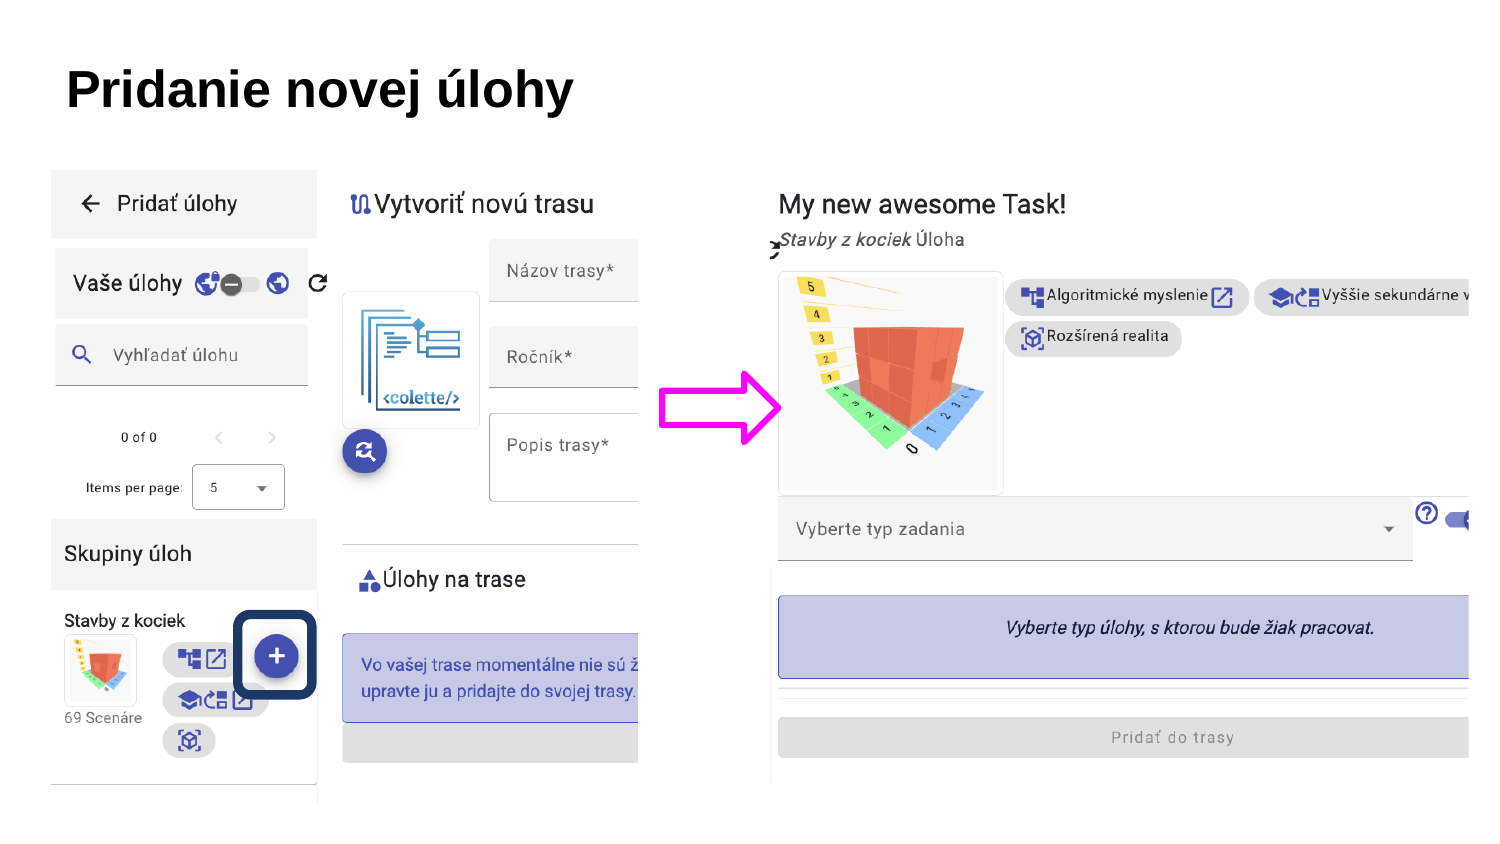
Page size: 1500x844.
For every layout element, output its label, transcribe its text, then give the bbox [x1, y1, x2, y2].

picture [769, 134, 1469, 784]
title Pridanie novej úlohy [51, 40, 1449, 135]
picture [51, 170, 638, 804]
